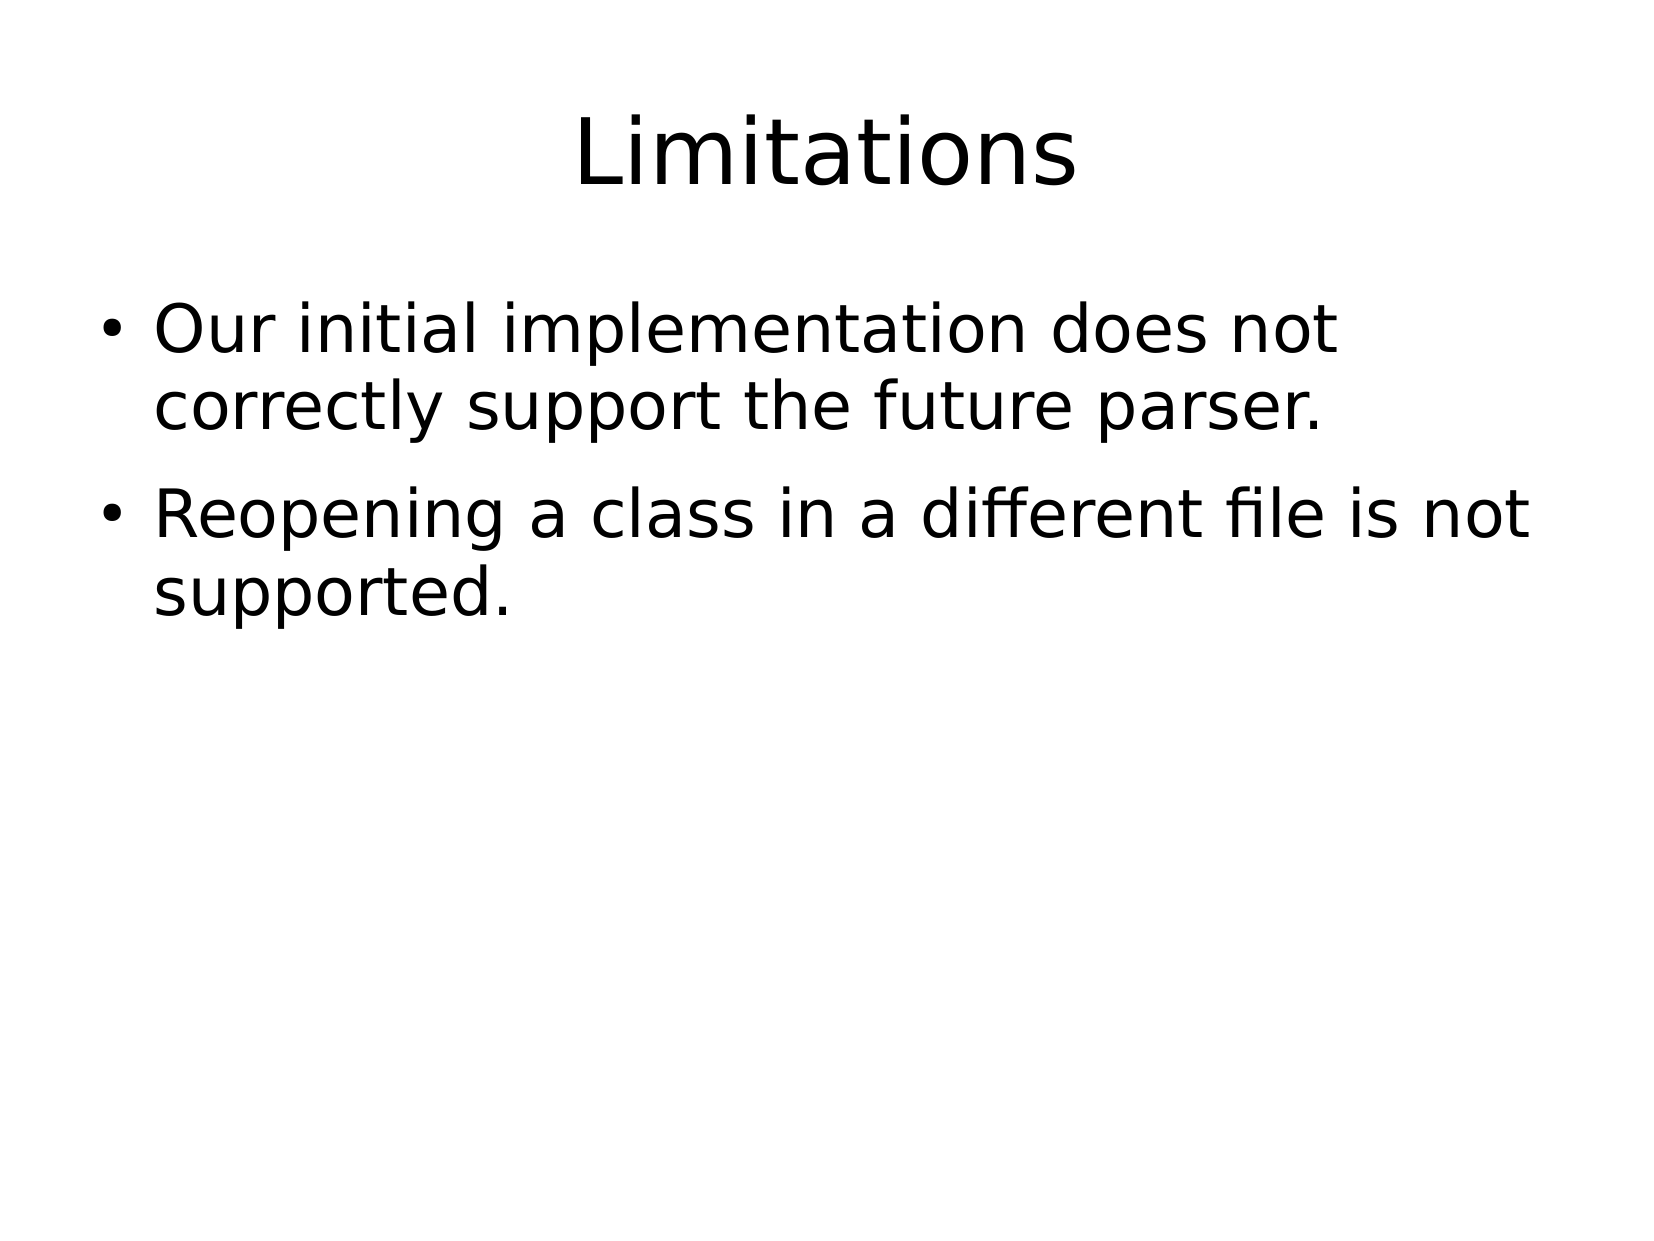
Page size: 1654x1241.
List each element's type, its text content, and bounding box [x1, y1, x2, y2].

title Limitations [82, 49, 1571, 257]
list Our initial implementation does not correctly support the future parser. Reopening a class in a different file is not supported. [82, 290, 1571, 1010]
